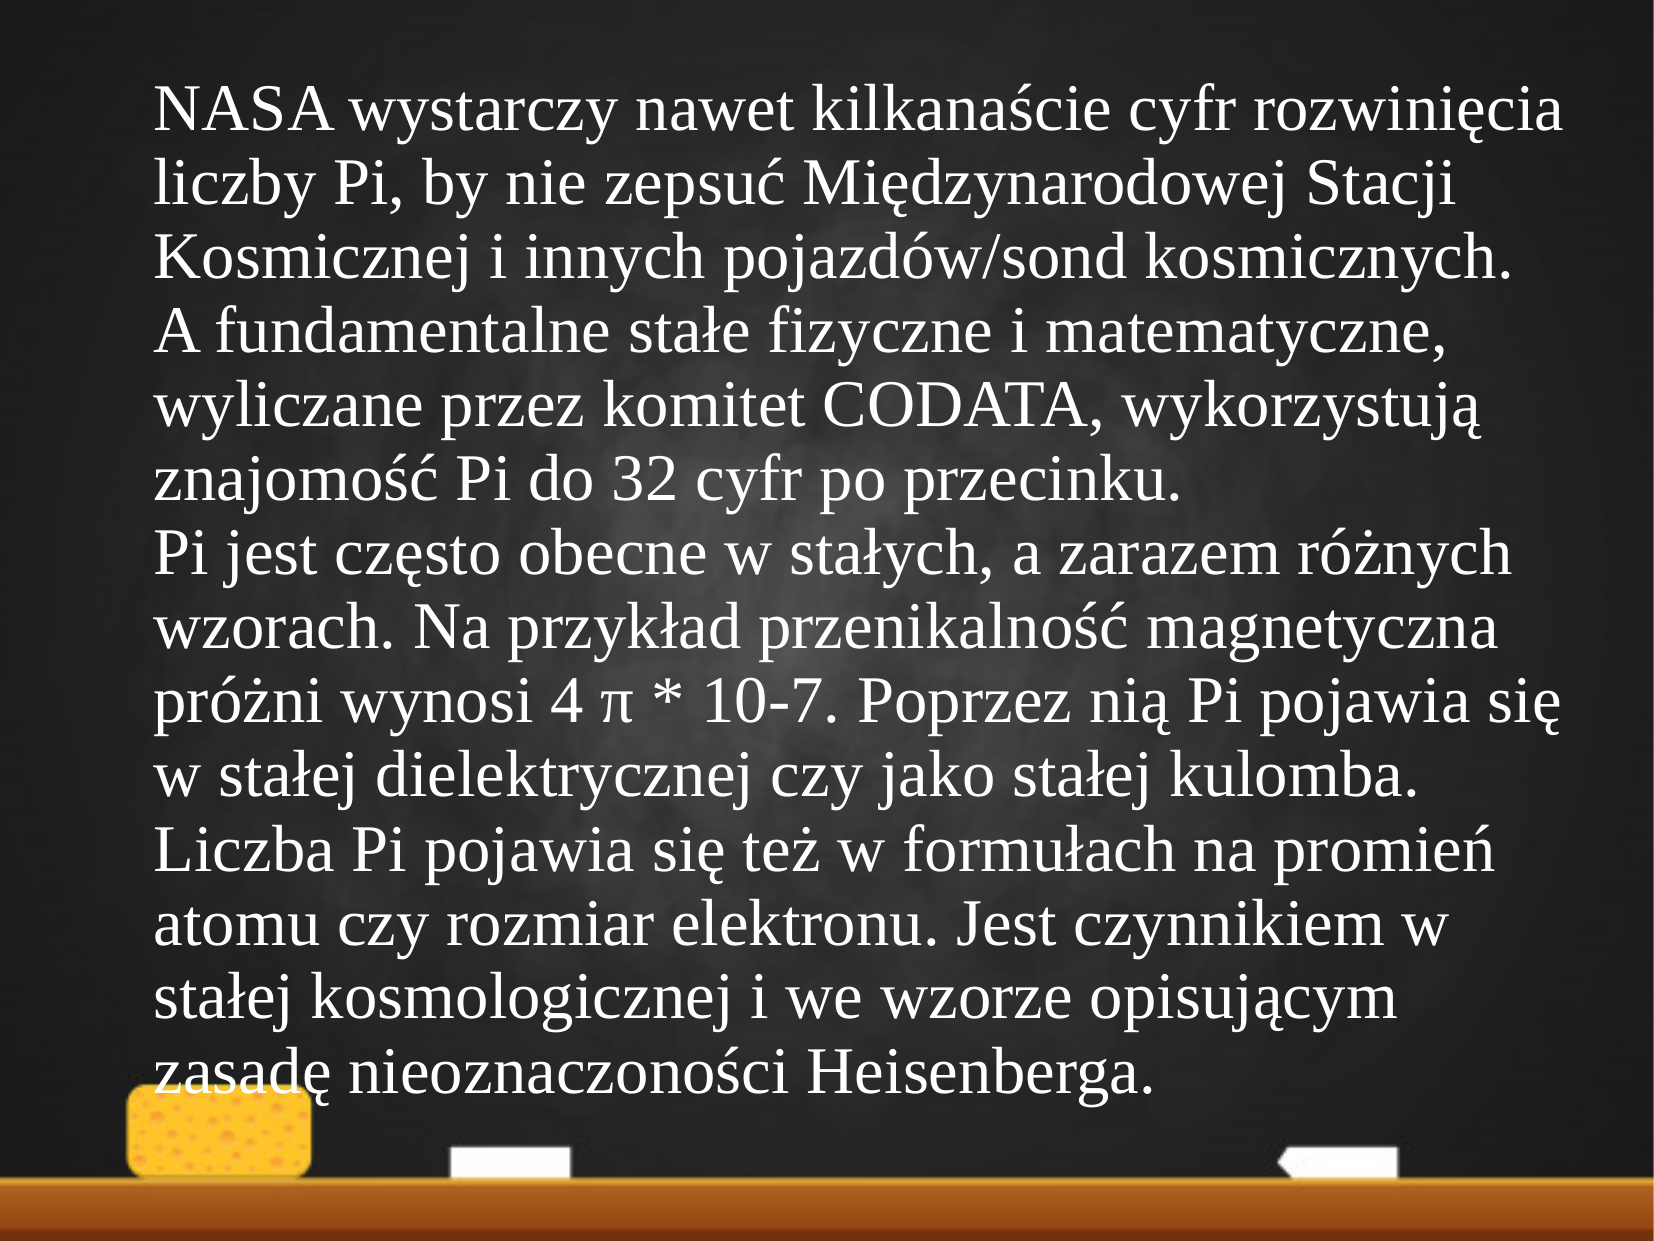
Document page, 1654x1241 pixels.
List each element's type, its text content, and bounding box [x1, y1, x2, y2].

picture [0, 0, 1654, 1241]
list NASA wystarczy nawet kilkanaście cyfr rozwinięcia liczby Pi, by nie zepsuć Międzynarodowej Stacji Kosmicznej i innych pojazdów/sond kosmicznych. A fundamentalne stałe fizyczne i matematyczne, wyliczane przez komitet CODATA, wykorzystują znajomość Pi do 32 cyfr po przecinku. Pi jest często obecne w stałych, a zarazem różnych wzorach. Na przykład przenikalność magnetyczna próżni wynosi 4 π * 10-7. Poprzez nią Pi pojawia się w stałej dielektrycznej czy jako stałej kulomba. Liczba Pi pojawia się też w formułach na promień atomu czy rozmiar elektronu. Jest czynnikiem w stałej kosmologicznej i we wzorze opisującym zasadę nieoznaczoności Heisenberga. [82, 70, 1571, 1241]
